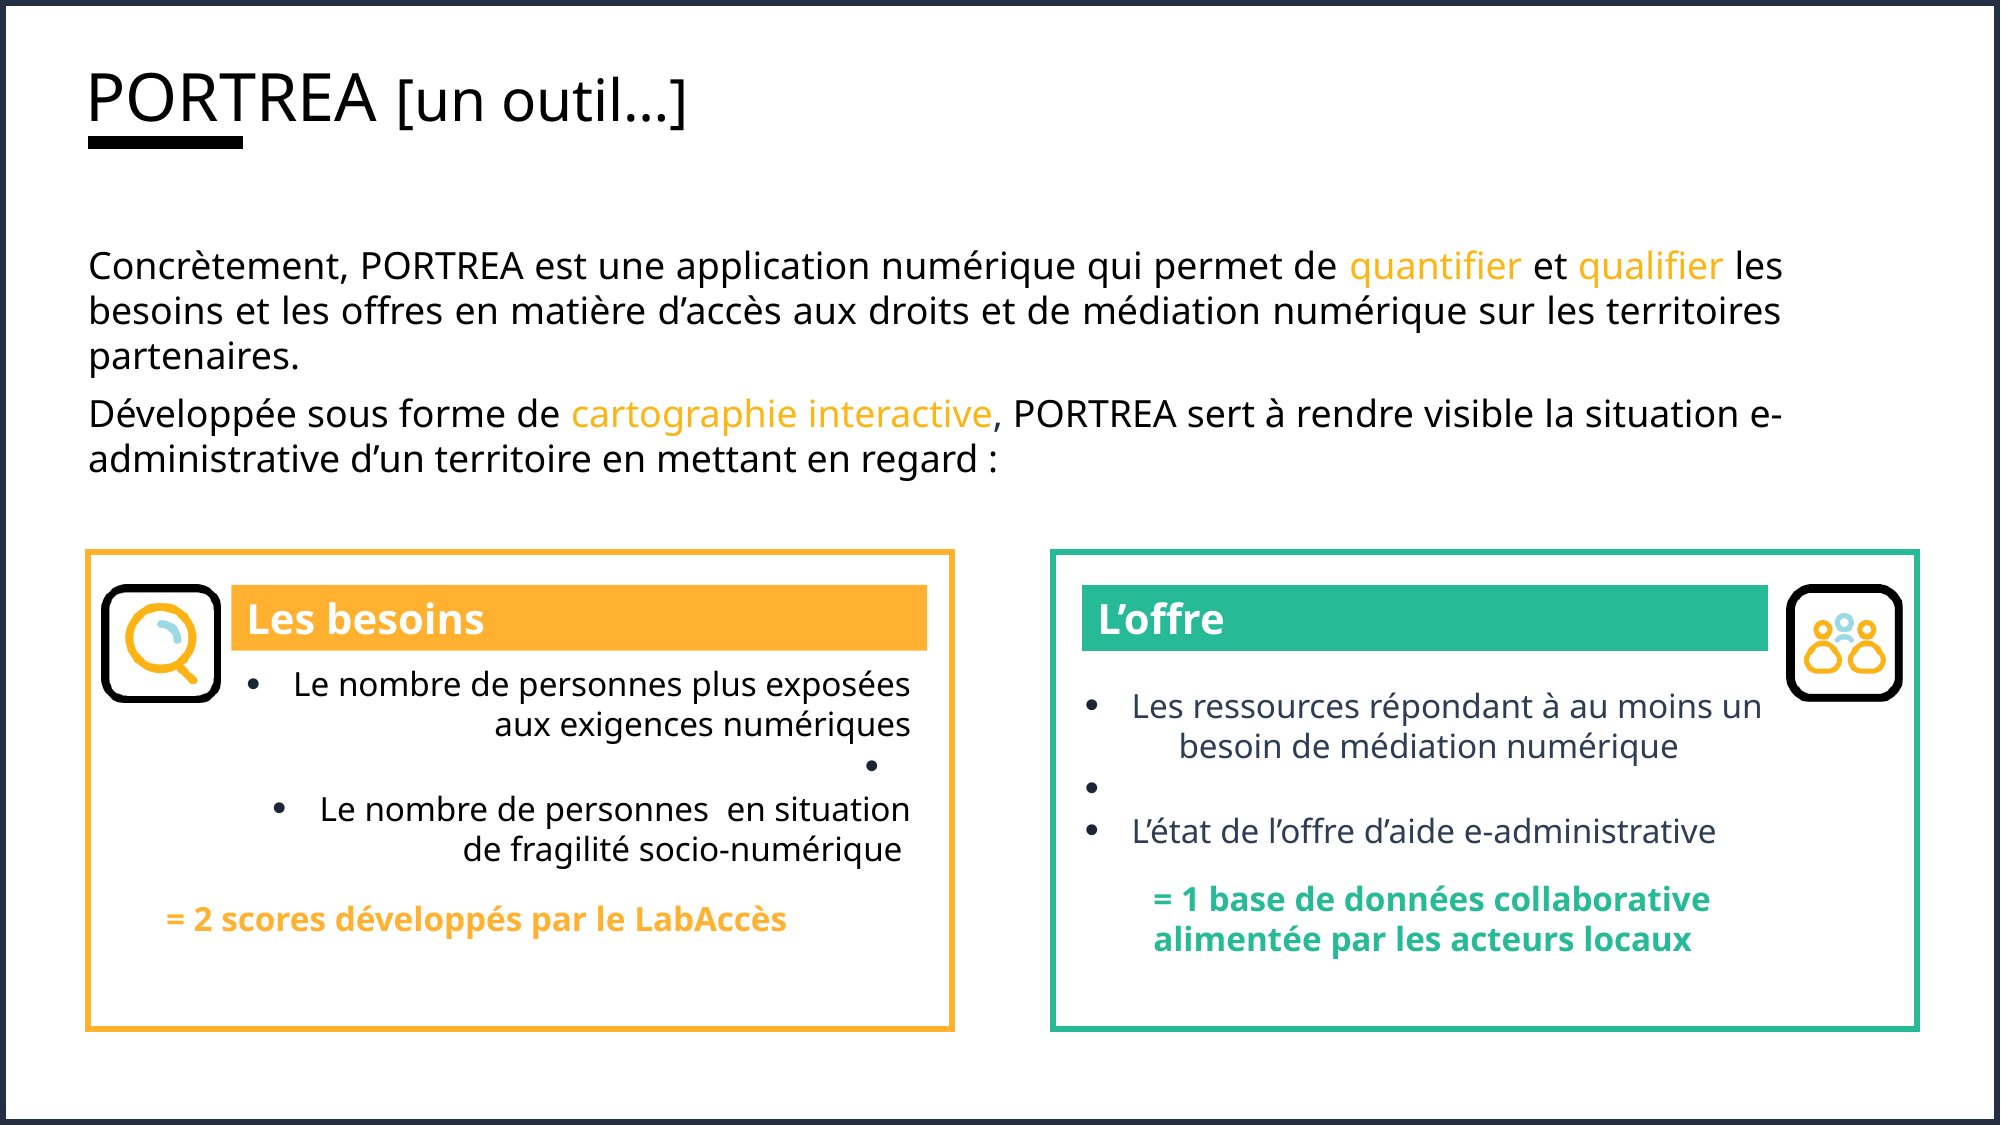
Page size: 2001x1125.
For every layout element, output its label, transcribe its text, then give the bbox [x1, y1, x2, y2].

text_box = 1 base de données collaborative alimentée par les acteurs locaux [1138, 871, 1813, 965]
picture [101, 584, 221, 704]
text_box Le nombre de personnes plus exposées aux exigences numériques Le nombre de personnes en situation de fragilité socio-numérique [220, 656, 927, 915]
text_box Les besoins [231, 584, 927, 651]
text_box L’offre [1082, 585, 1768, 651]
text_box PORTREA [un outil…] [41, 42, 1971, 142]
text_box = 2 scores développés par le LabAccès [151, 891, 846, 946]
picture [1786, 584, 1903, 702]
text_box Les ressources répondant à au moins un besoin de médiation numérique L’état de l’offre d’aide e-administrative [1070, 678, 1848, 897]
text_box Concrètement, PORTREA est une application numérique qui permet de quantifier et qualifier les besoins et les offres en matière d’accès aux droits et de médiation numérique sur les territoires partenaires. Développée sous forme de cartographie interactive, PORTREA sert à rendre visible la situation e-administrative d’un territoire en mettant en regard : [73, 235, 1917, 488]
